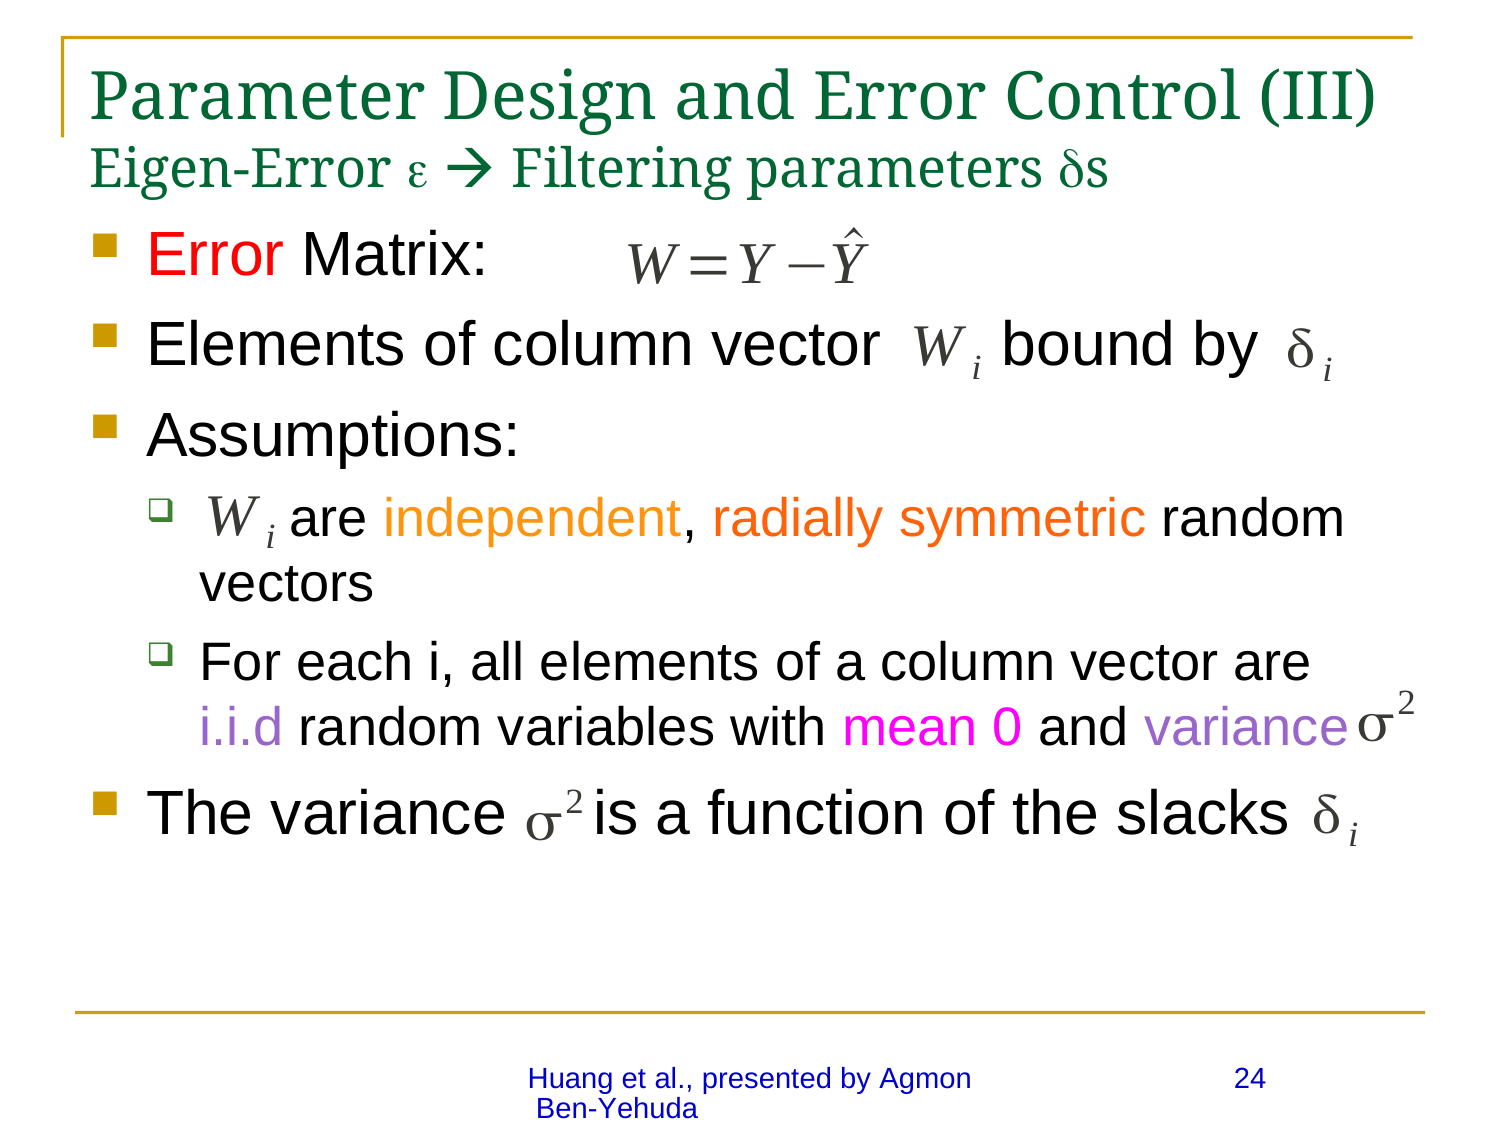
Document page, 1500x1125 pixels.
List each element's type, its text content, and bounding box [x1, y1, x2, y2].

list Error Matrix: Elements of column vector bound by Assumptions: are independent, radially symmetric random vectors For each i, all elements of a column vector are i.i.d random variables with mean 0 and variance The variance is a function of the slacks [75, 205, 1426, 993]
chart [1336, 678, 1444, 758]
title Parameter Design and Error Control (III) Eigen-Error   Filtering parameters s [75, 45, 1463, 206]
chart [892, 303, 1008, 389]
chart [1266, 305, 1358, 391]
chart [605, 221, 901, 300]
chart [186, 472, 302, 559]
chart [504, 777, 612, 857]
chart [1292, 771, 1384, 857]
